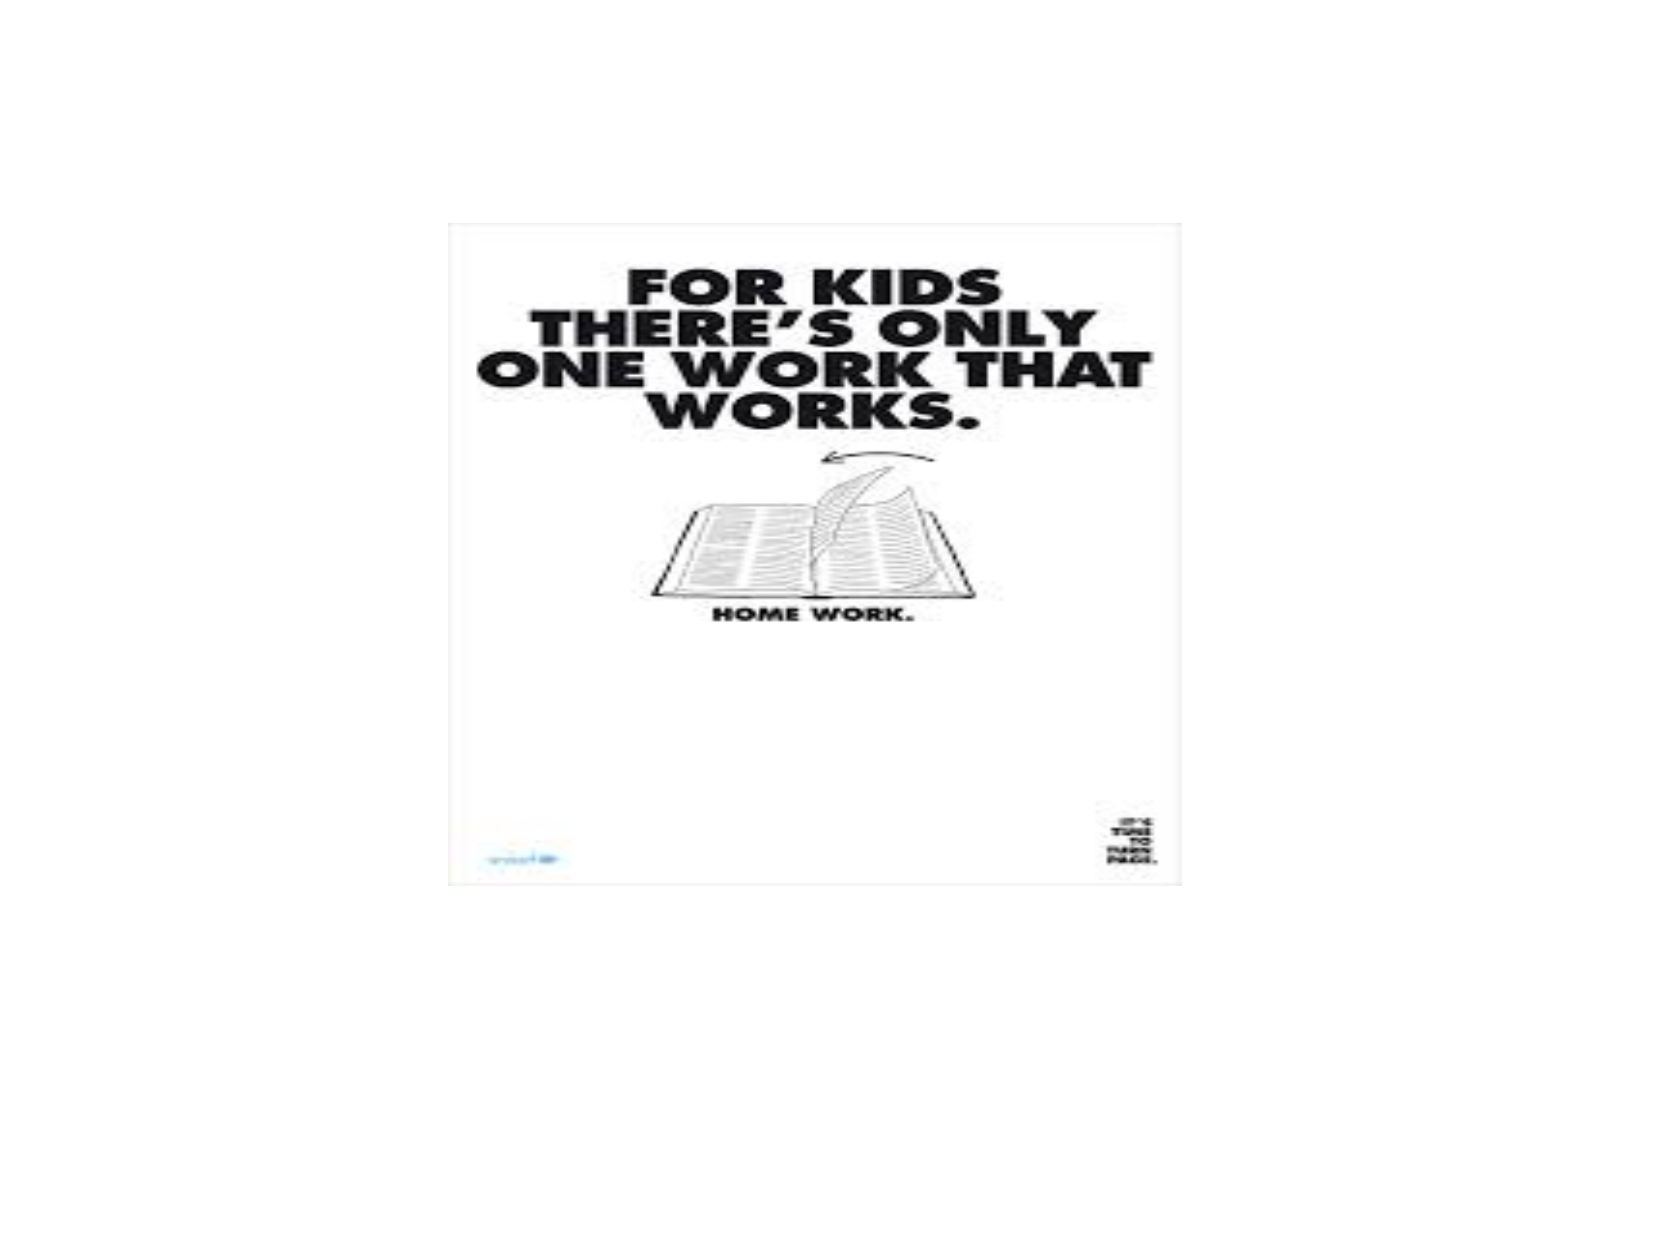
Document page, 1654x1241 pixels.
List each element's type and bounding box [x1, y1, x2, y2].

picture [448, 223, 1182, 886]
